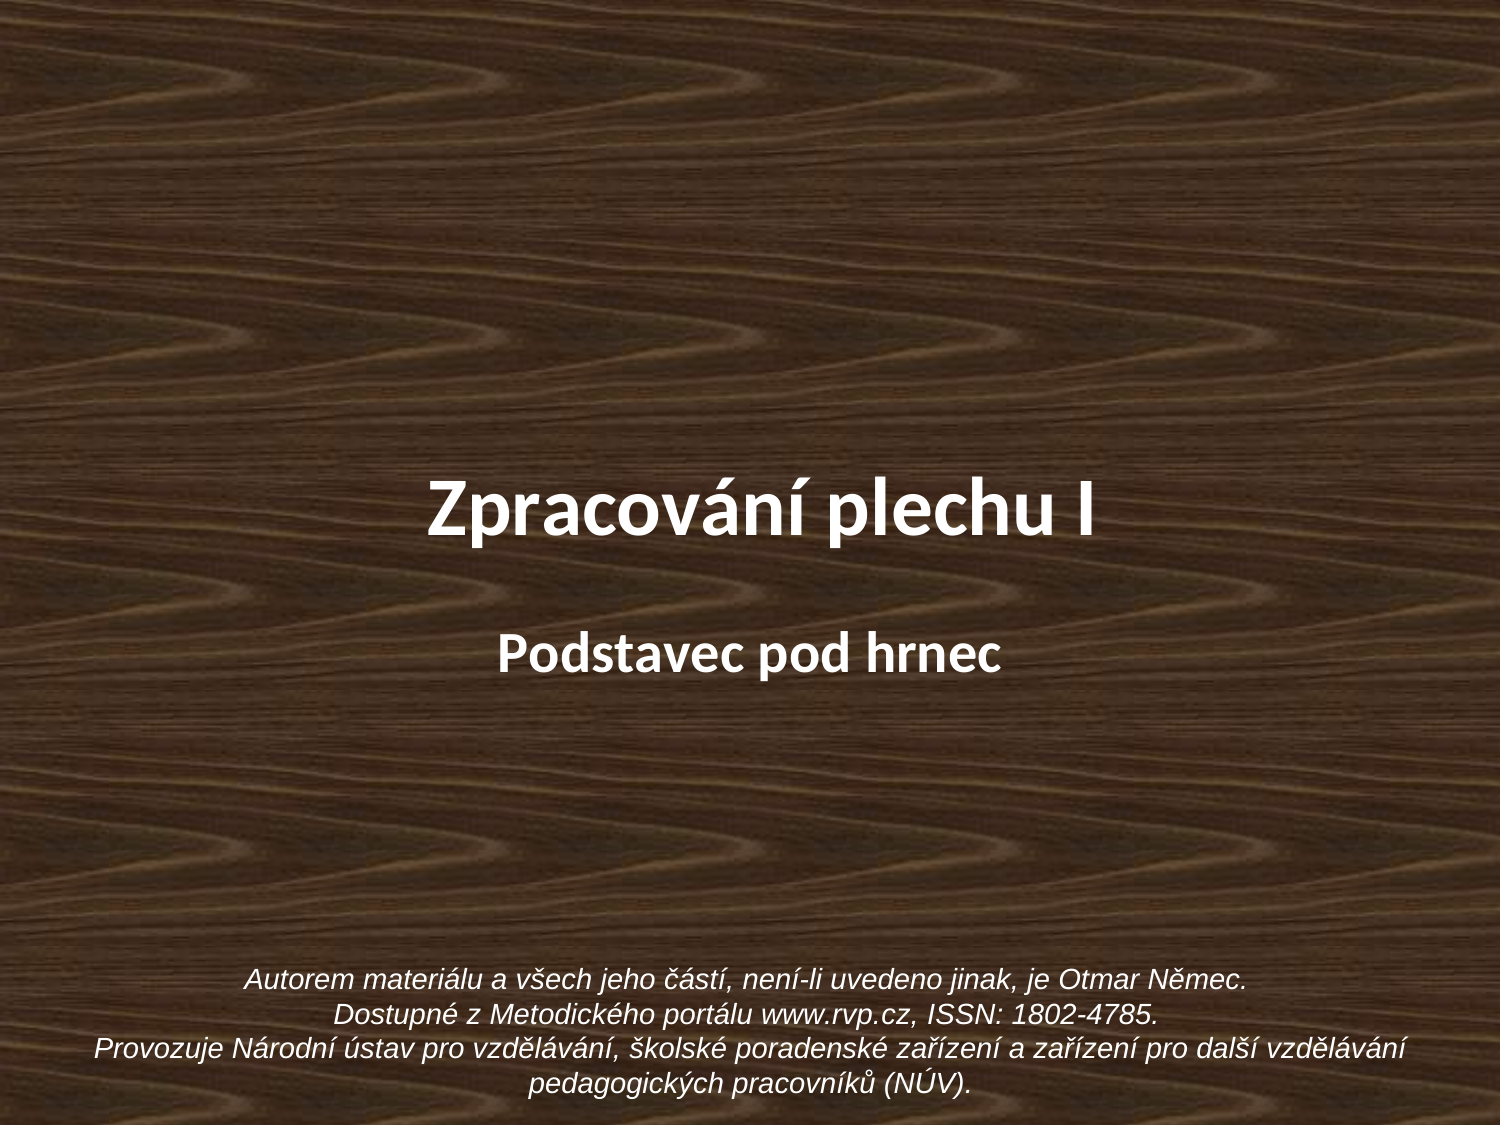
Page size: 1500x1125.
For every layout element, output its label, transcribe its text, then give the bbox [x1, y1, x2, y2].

text_box Podstavec pod hrnec [483, 606, 1017, 692]
text_box Zpracování plechu I [412, 444, 1114, 560]
text_box Autorem materiálu a všech jeho částí, není-li uvedeno jinak, je Otmar Němec. Dostupné z Metodického portálu www.rvp.cz, ISSN: 1802-4785. Provozuje Národní ústav pro vzdělávání, školské poradenské zařízení a zařízení pro další vzdělávání pedagogických pracovníků (NÚV). [30, 952, 1472, 1108]
picture [0, 0, 1500, 1125]
